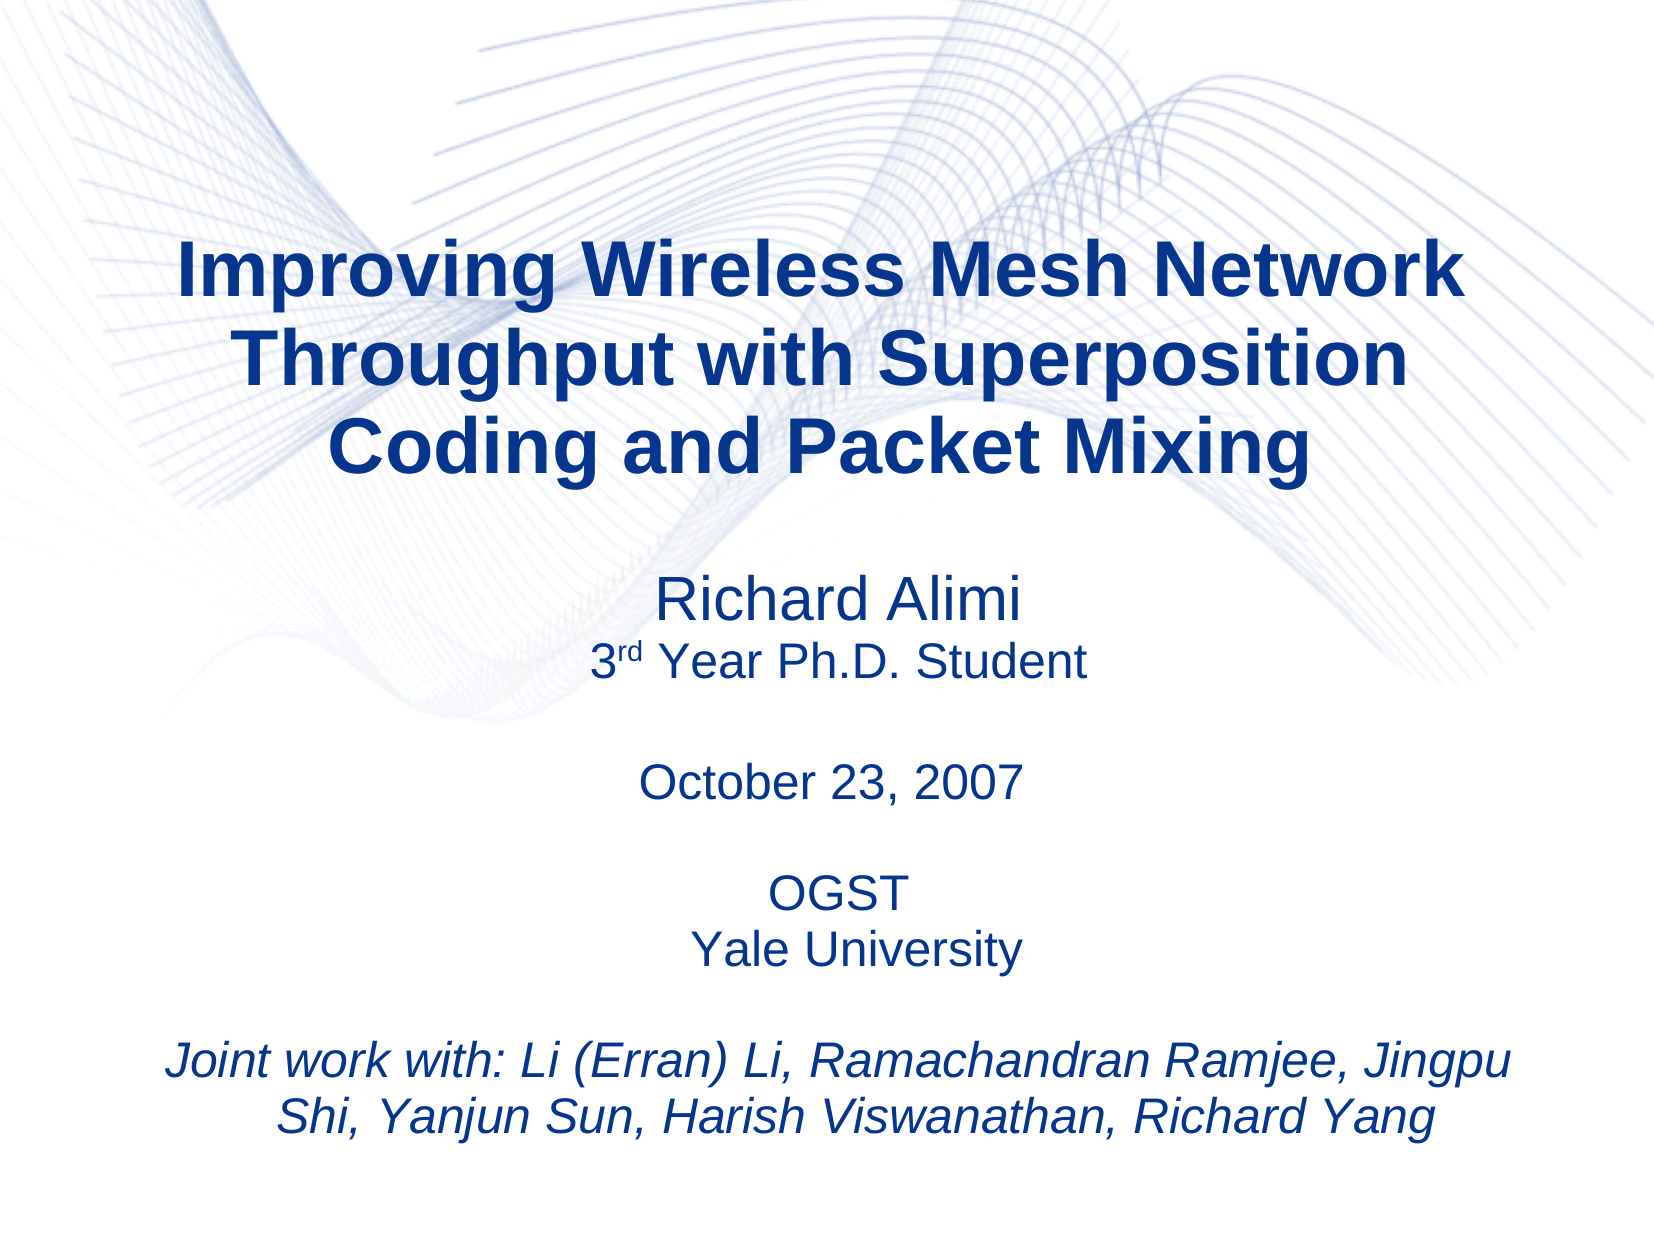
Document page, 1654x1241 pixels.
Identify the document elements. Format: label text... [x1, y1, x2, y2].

subtitle Richard Alimi 3rd Year Ph.D. Student October 23, 2007 OGST Yale University Joint work with: Li (Erran) Li, Ramachandran Ramjee, Jingpu Shi, Yanjun Sun, Harish Viswanathan, Richard Yang [112, 562, 1530, 1146]
picture [0, 0, 1654, 1241]
title Improving Wireless Mesh Network Throughput with Superposition Coding and Packet Mixing [112, 225, 1530, 491]
